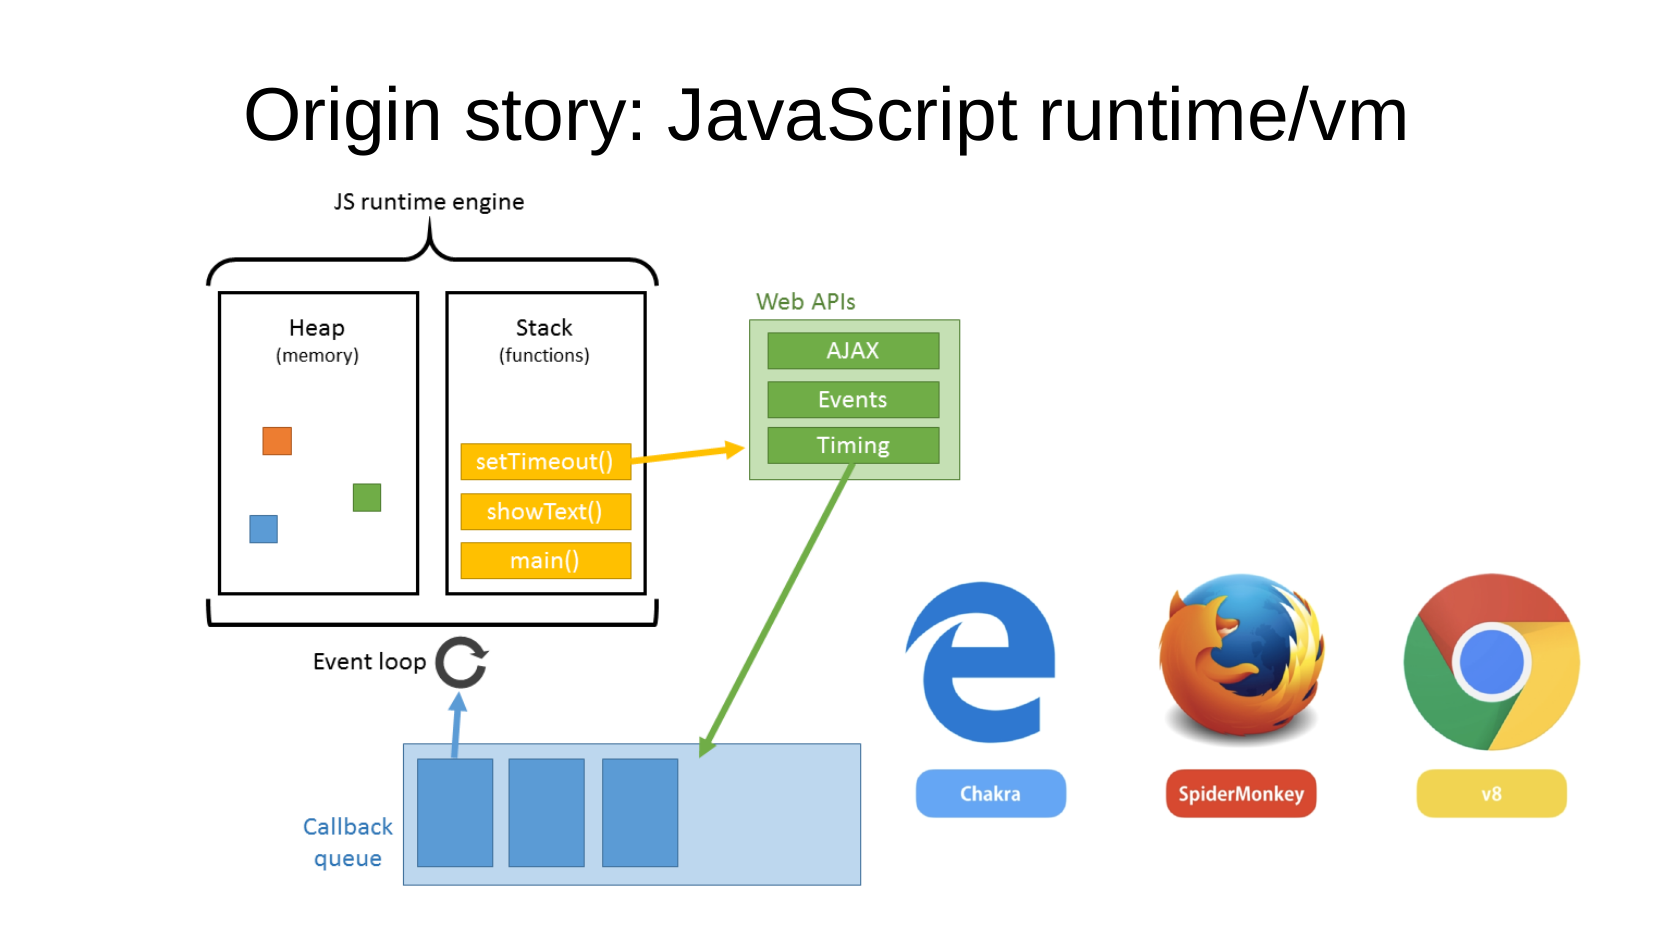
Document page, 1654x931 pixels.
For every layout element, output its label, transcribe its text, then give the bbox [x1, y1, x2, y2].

title Origin story: JavaScript runtime/vm [82, 37, 1571, 193]
picture [182, 165, 1607, 914]
